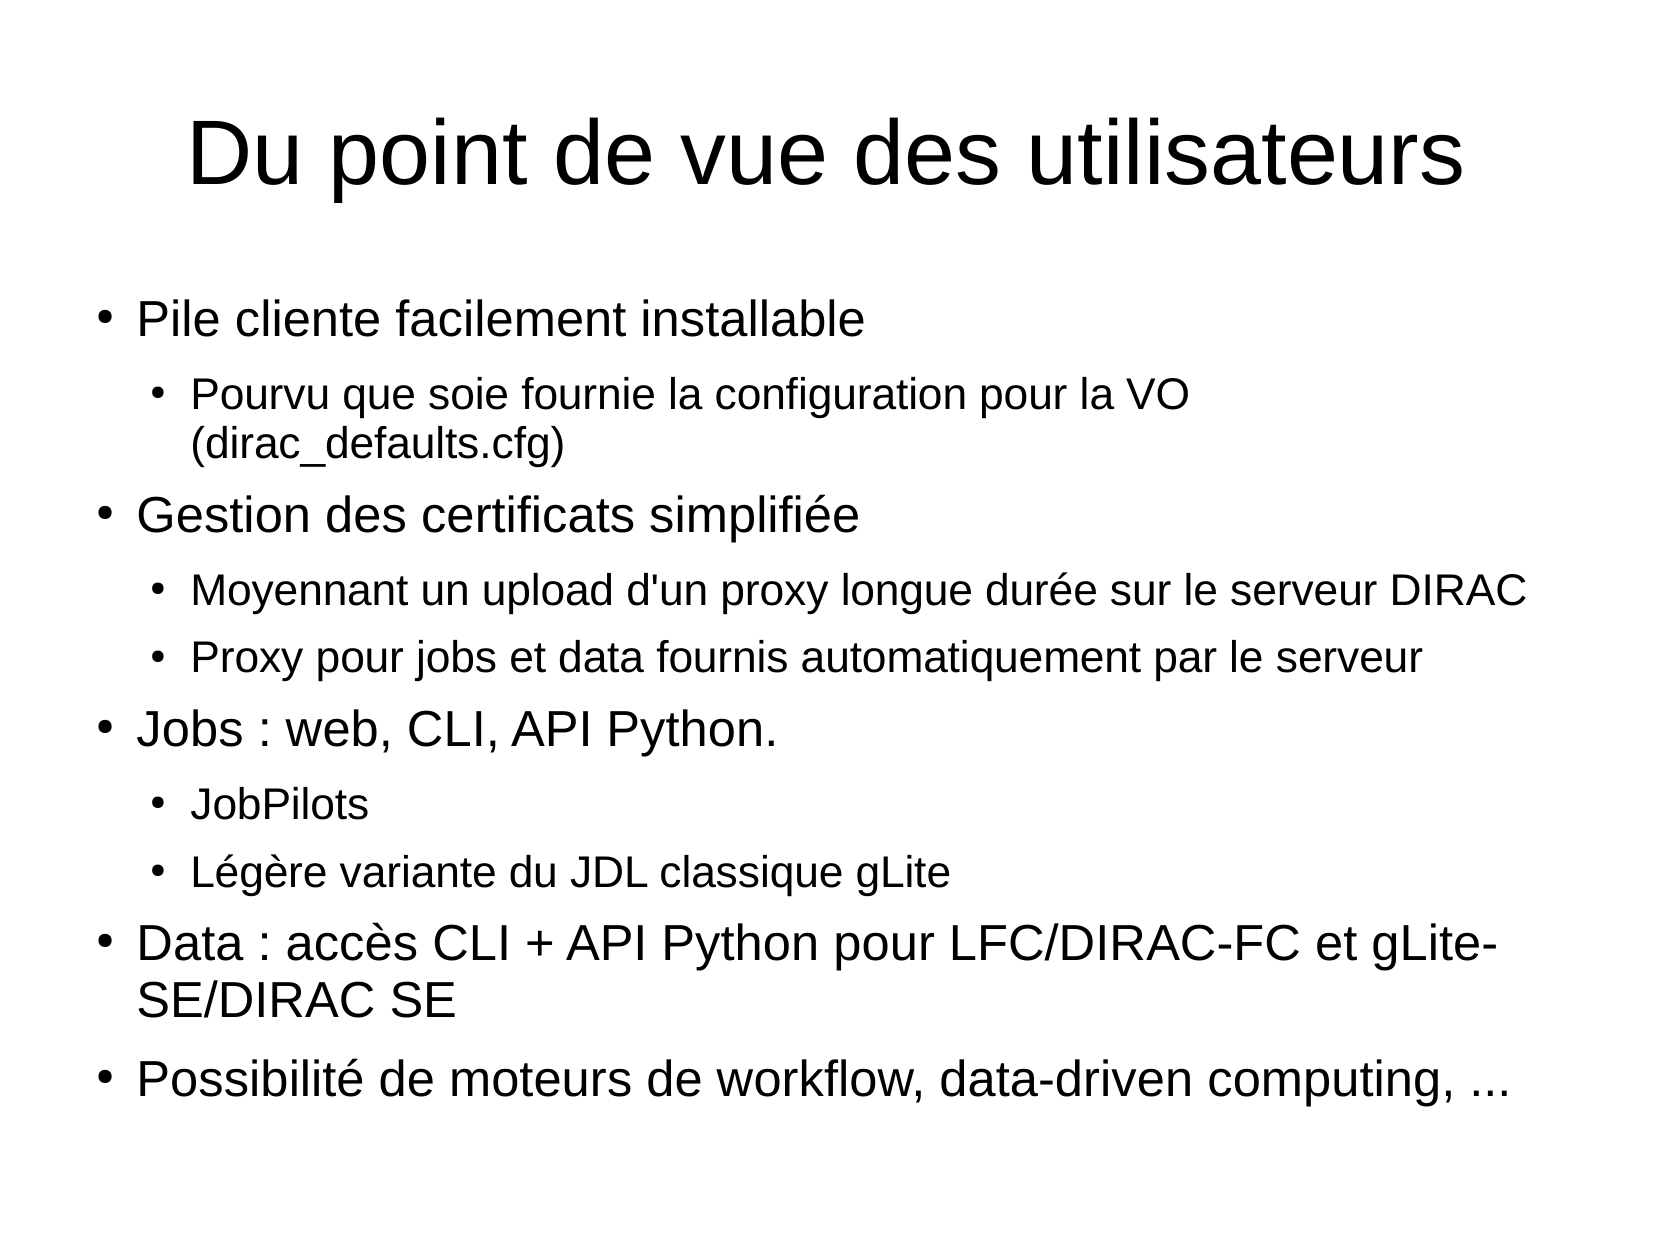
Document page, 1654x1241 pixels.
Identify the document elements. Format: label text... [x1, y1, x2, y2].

list Pile cliente facilement installable Pourvu que soie fournie la configuration pour la VO (dirac_defaults.cfg) Gestion des certificats simplifiée Moyennant un upload d'un proxy longue durée sur le serveur DIRAC Proxy pour jobs et data fournis automatiquement par le serveur Jobs : web, CLI, API Python. JobPilots Légère variante du JDL classique gLite Data : accès CLI + API Python pour LFC/DIRAC-FC et gLite-SE/DIRAC SE Possibilité de moteurs de workflow, data-driven computing, ... [82, 290, 1571, 1109]
title Du point de vue des utilisateurs [82, 56, 1571, 250]
